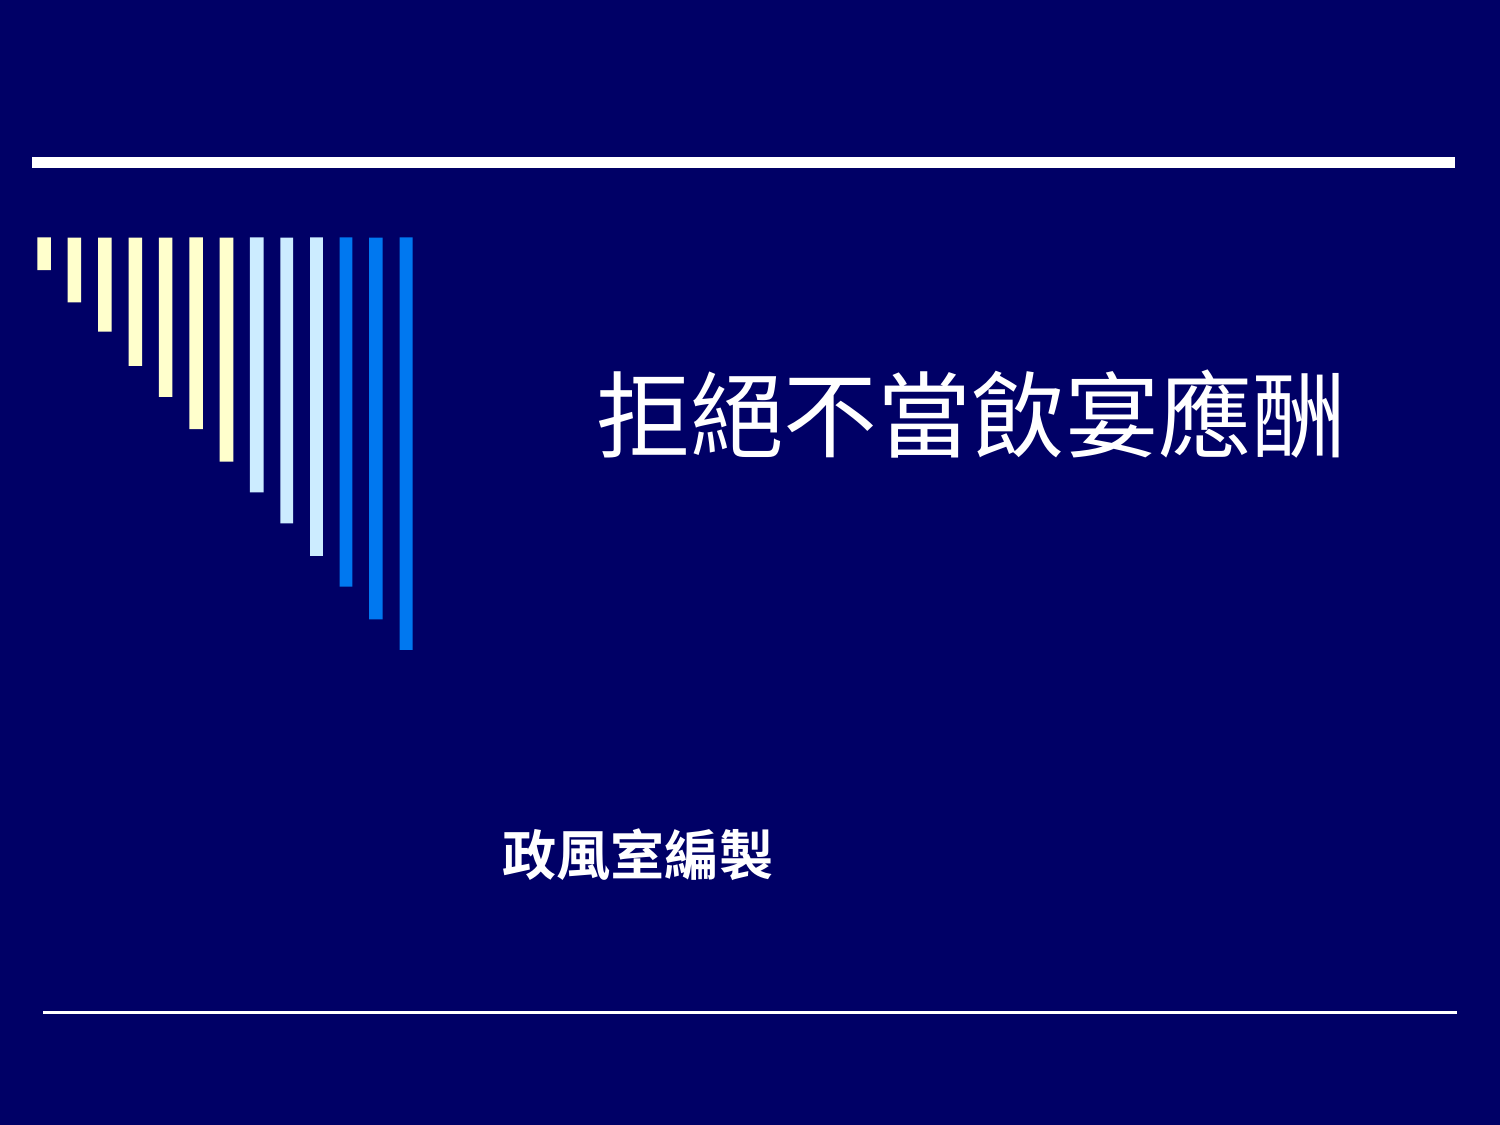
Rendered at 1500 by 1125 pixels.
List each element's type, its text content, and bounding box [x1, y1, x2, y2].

subtitle 政風室編製 [487, 813, 1438, 938]
title 拒絕不當飲宴應酬 [474, 224, 1438, 601]
